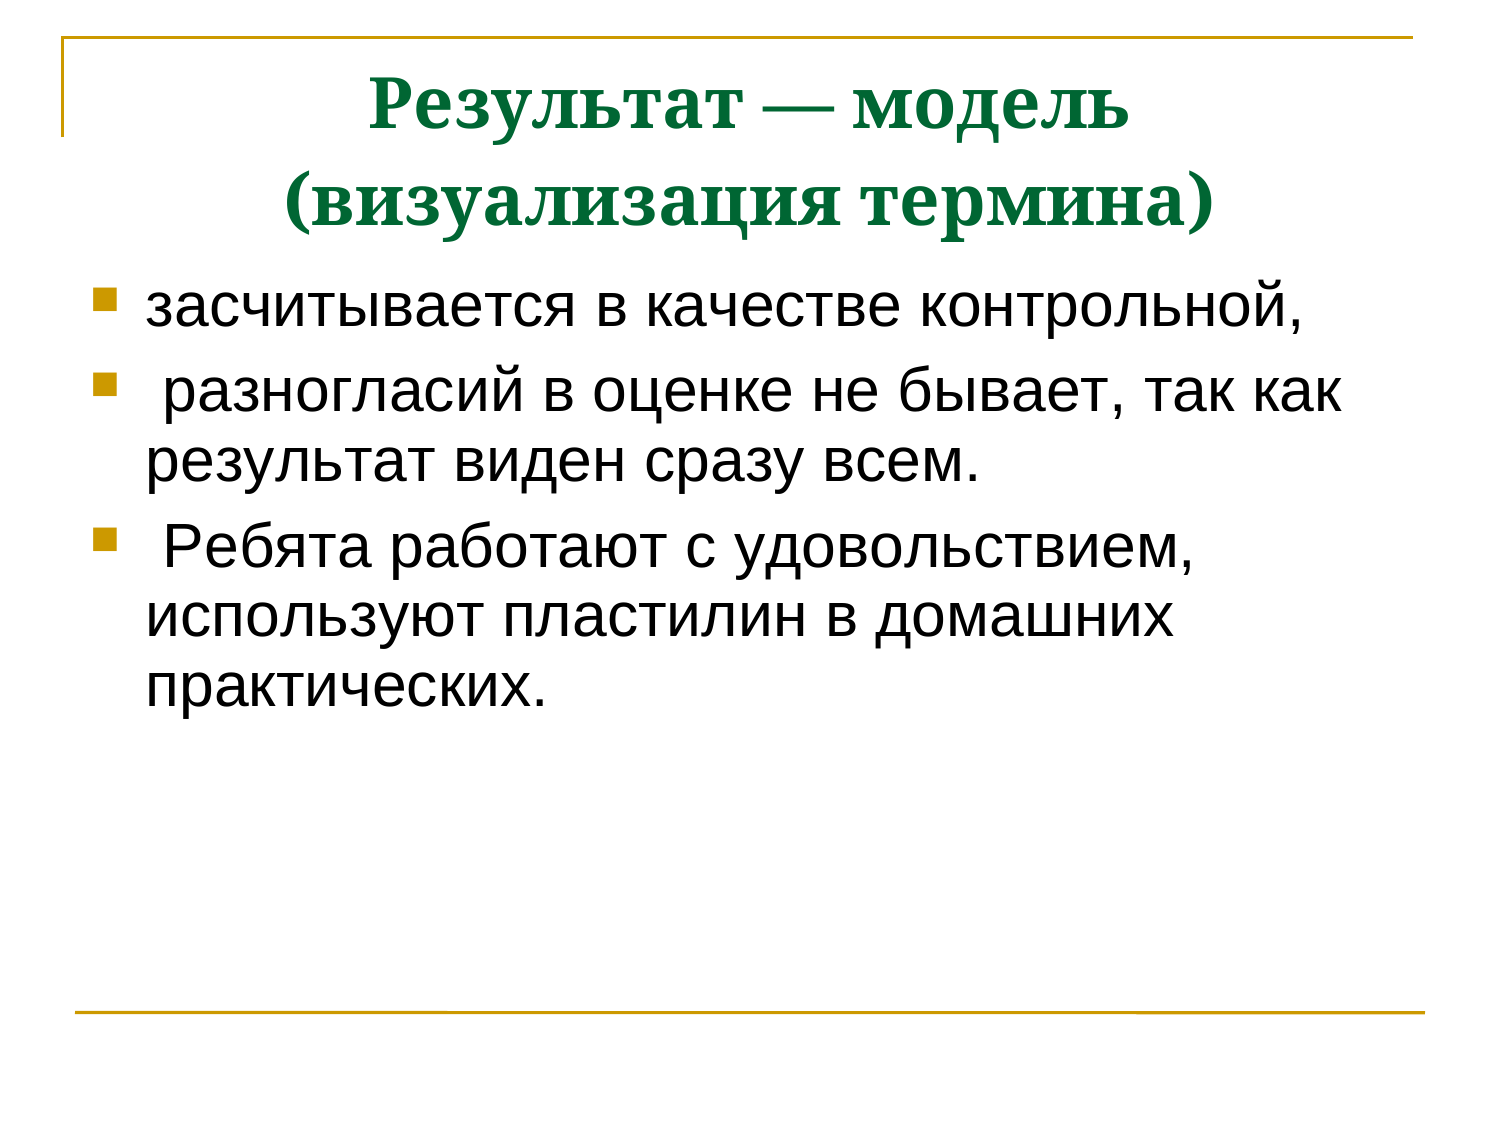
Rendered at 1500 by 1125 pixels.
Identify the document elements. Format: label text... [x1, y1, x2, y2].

list засчитывается в качестве контрольной, разногласий в оценке не бывает, так как результат виден сразу всем. Ребята работают с удовольствием, используют пластилин в домашних практических. [75, 262, 1426, 1006]
title Результат — модель (визуализация термина) [75, 45, 1426, 233]
